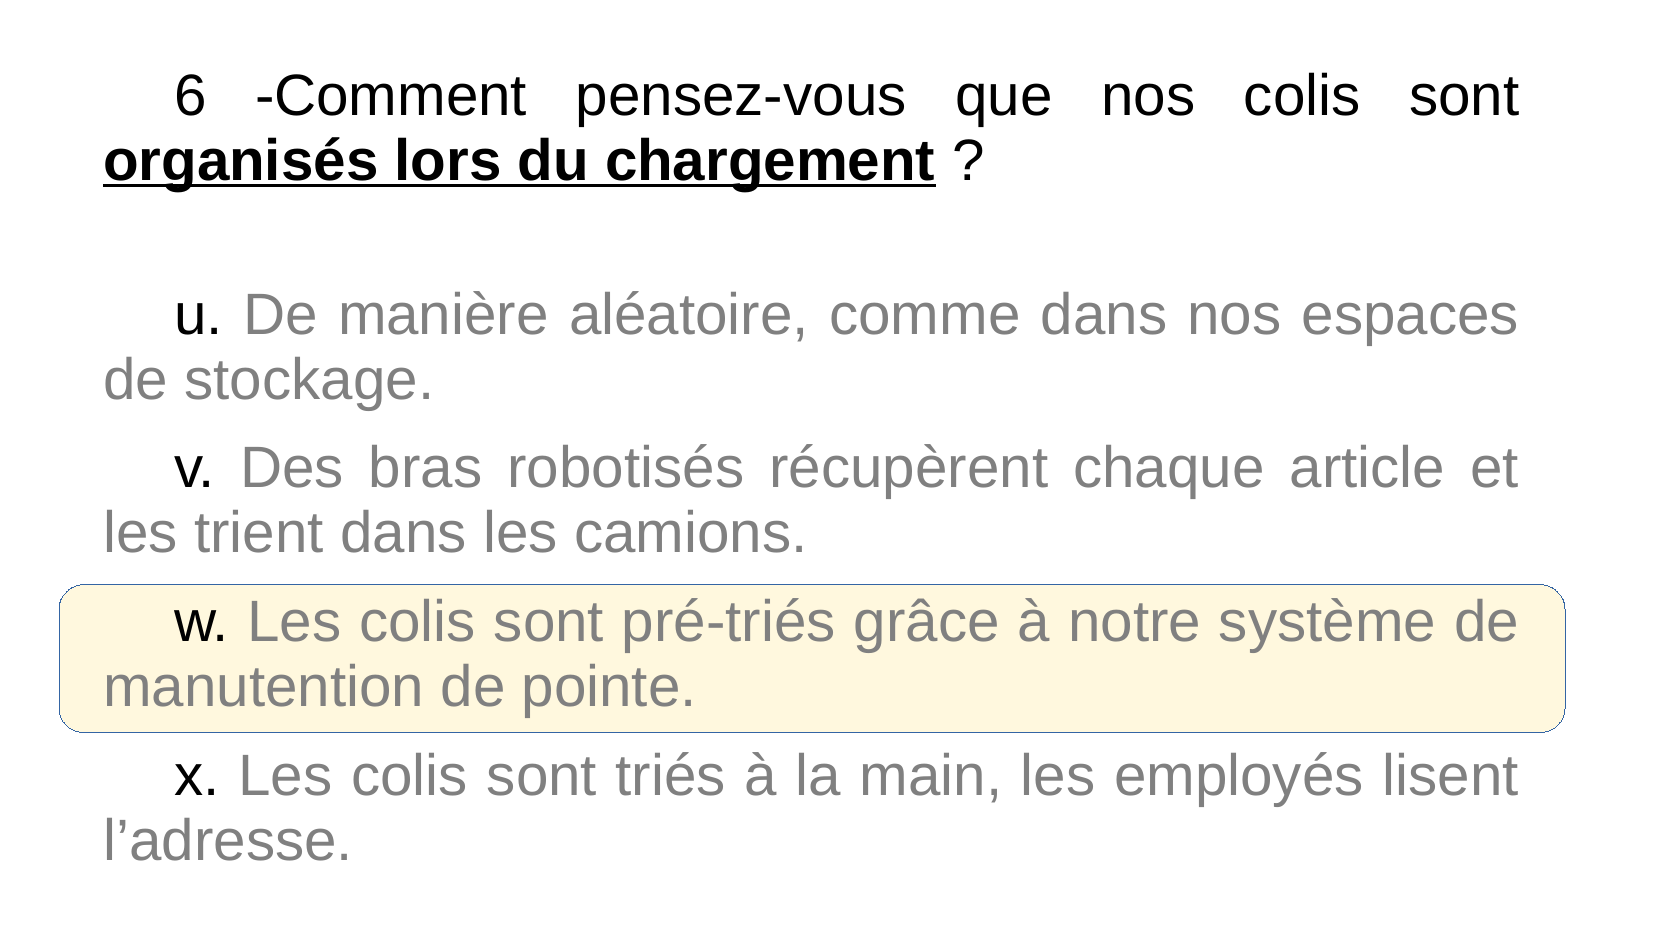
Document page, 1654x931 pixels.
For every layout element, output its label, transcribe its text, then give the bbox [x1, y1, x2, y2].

text_box 6 -Comment pensez-vous que nos colis sont organisés lors du chargement ? u. De manière aléatoire, comme dans nos espaces de stockage. v. Des bras robotisés récupèrent chaque article et les trient dans les camions. w. Les colis sont pré-triés grâce à notre système de manutention de pointe. x. Les colis sont triés à la main, les employés lisent l’adresse. [88, 55, 1536, 880]
text_box [59, 584, 88, 733]
text_box [1536, 584, 1566, 733]
